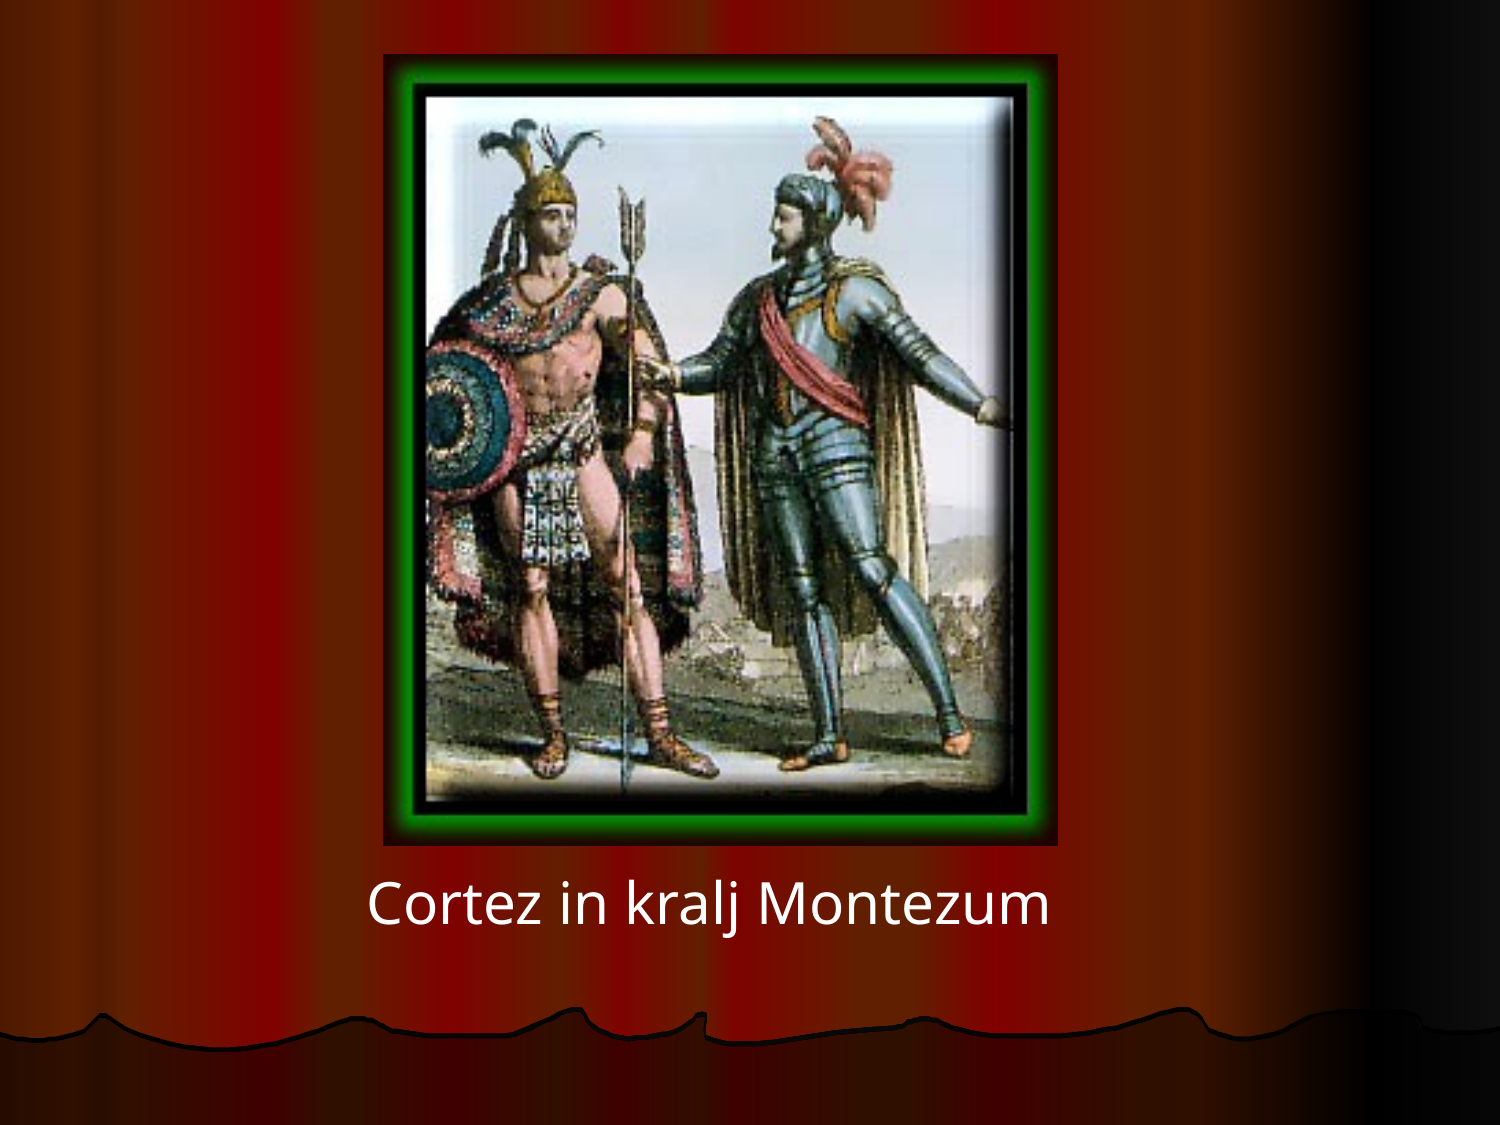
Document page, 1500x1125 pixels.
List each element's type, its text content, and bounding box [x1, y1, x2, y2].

list Cortez in kralj Montezum [289, 858, 1130, 965]
picture [383, 54, 1058, 847]
